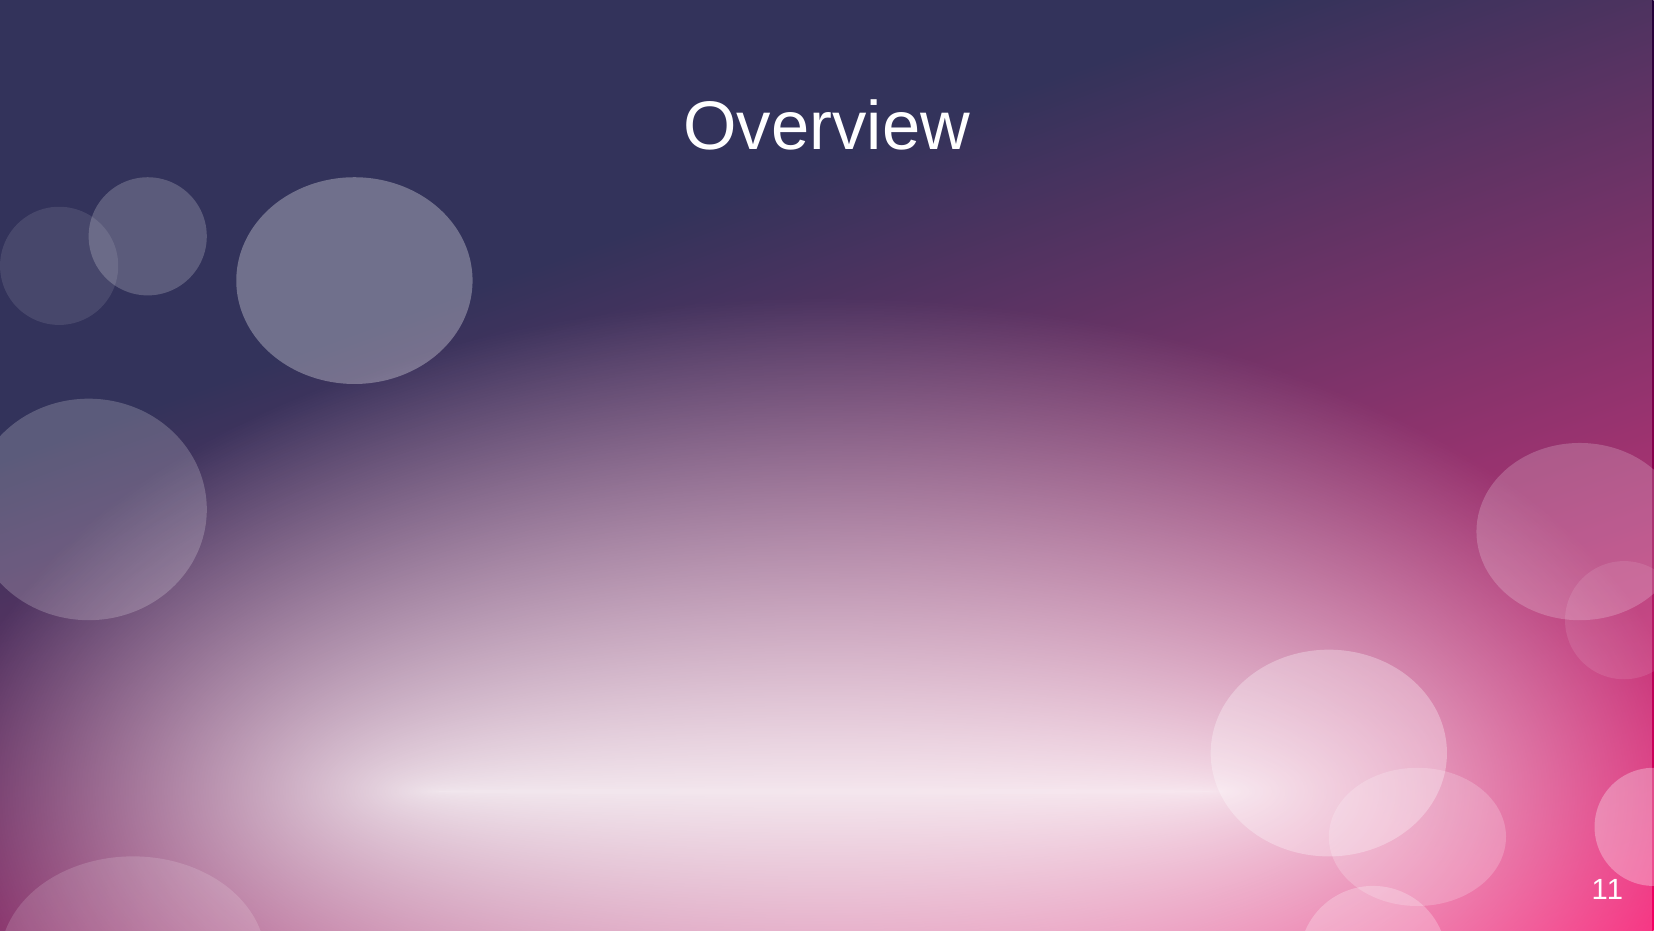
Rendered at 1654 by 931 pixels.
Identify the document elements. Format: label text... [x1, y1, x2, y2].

title Overview [88, 44, 1565, 207]
